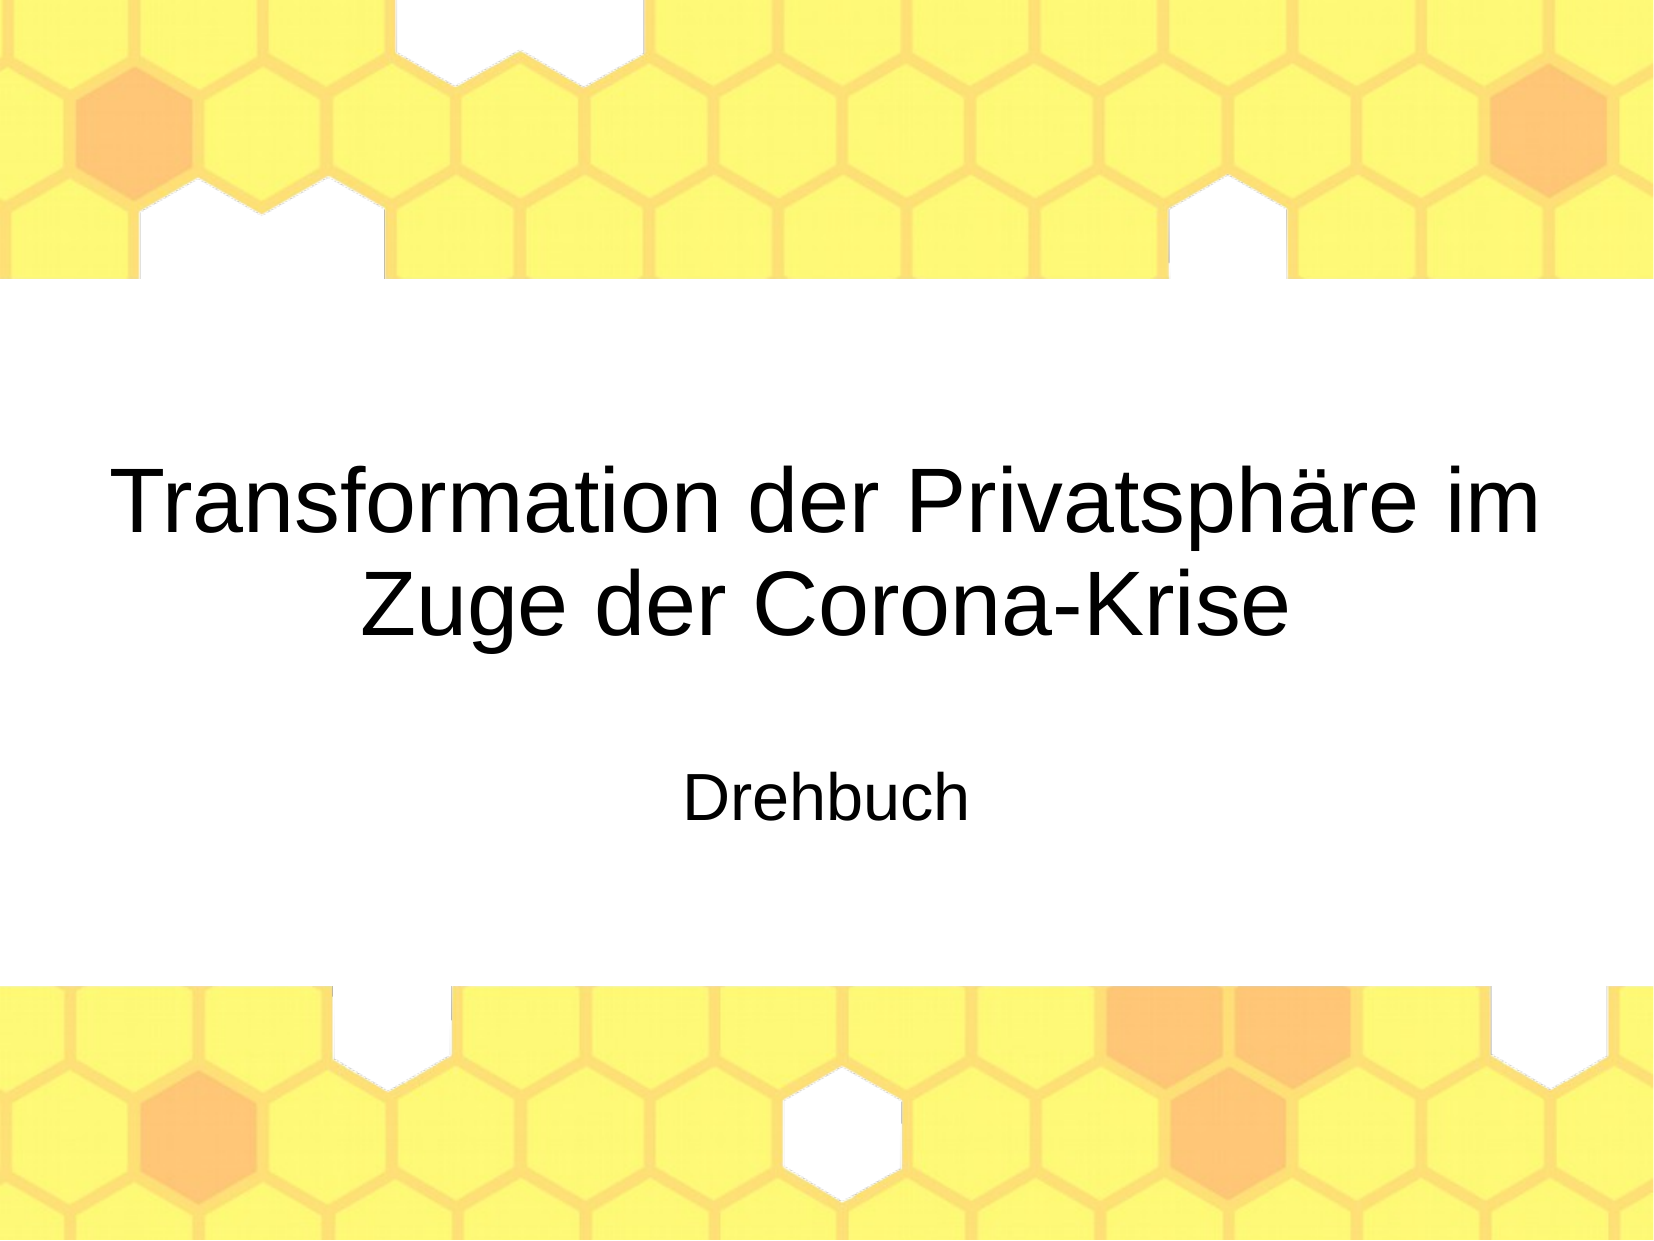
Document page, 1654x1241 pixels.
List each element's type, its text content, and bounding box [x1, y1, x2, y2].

picture [0, 0, 1654, 279]
subtitle Drehbuch [82, 702, 1571, 892]
picture [0, 986, 1654, 1240]
title Transformation der Privatsphäre im Zuge der Corona-Krise [82, 418, 1571, 686]
